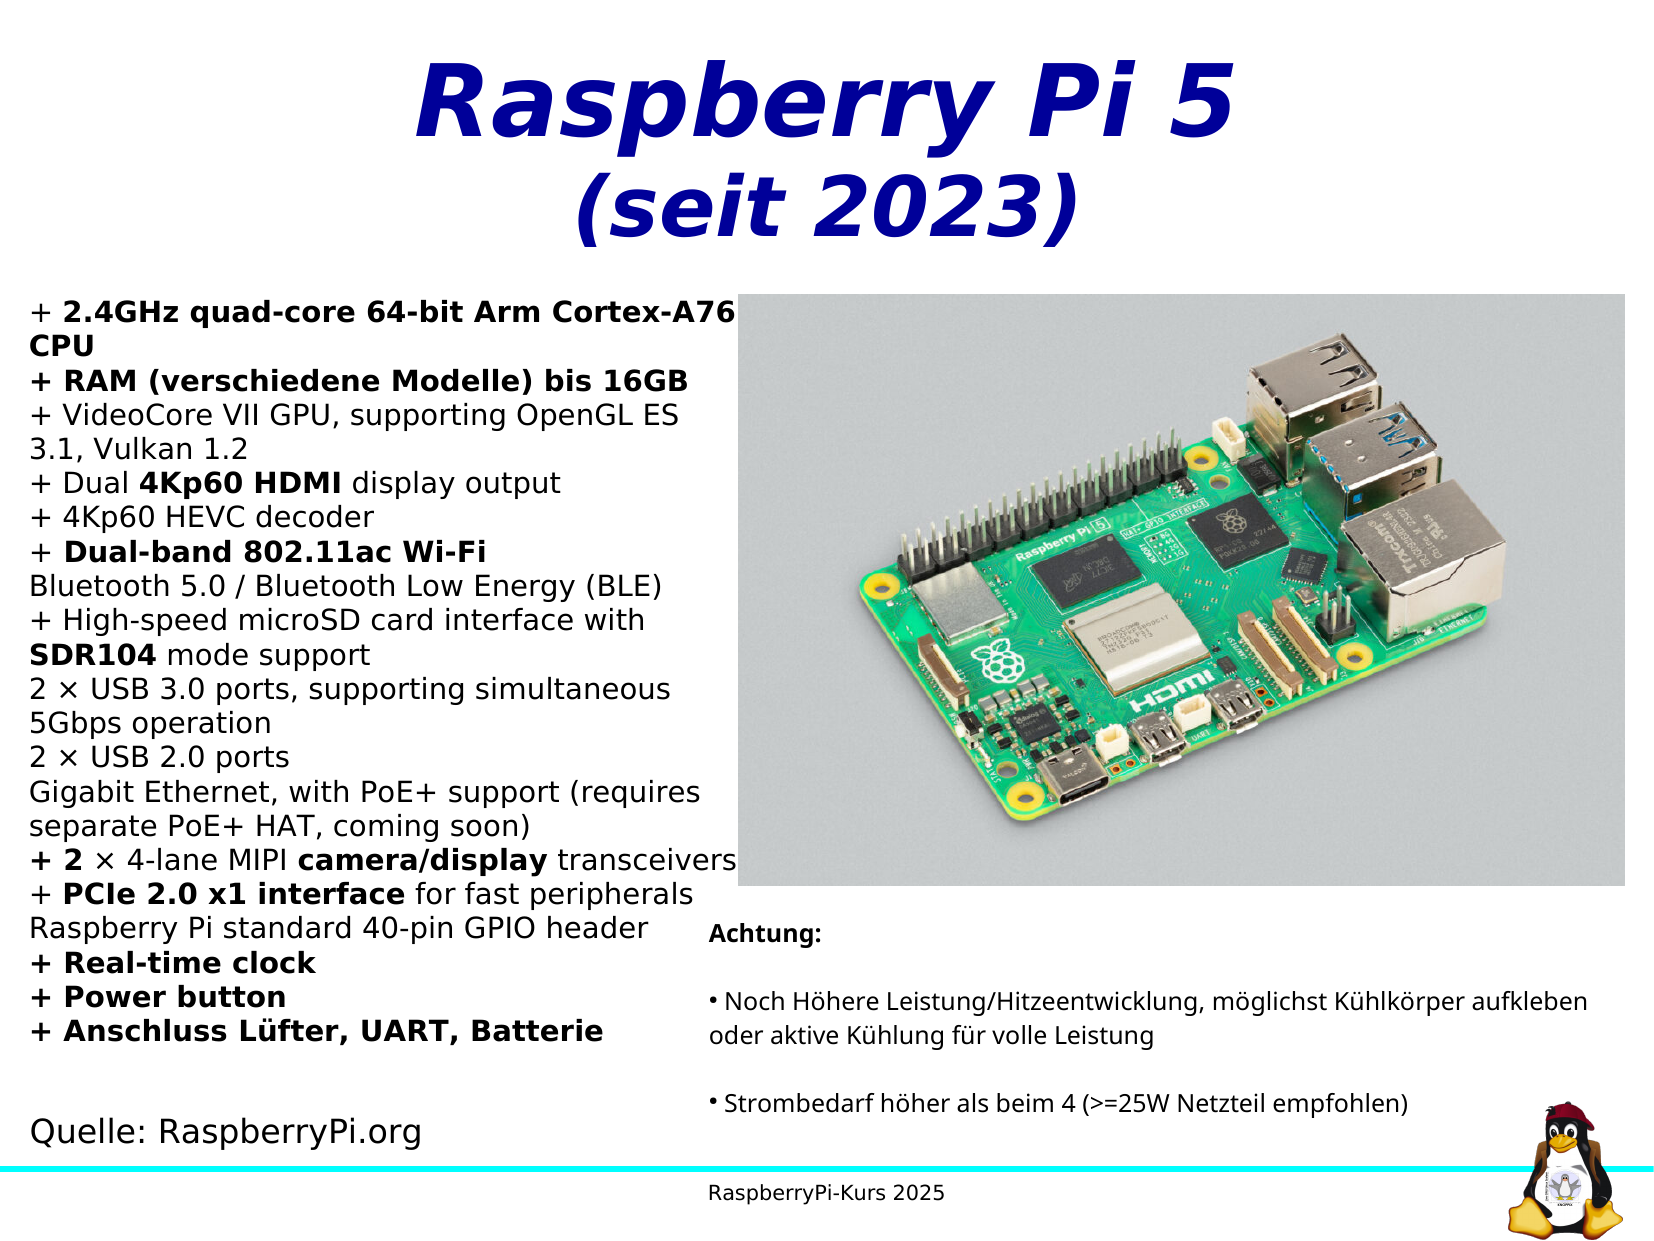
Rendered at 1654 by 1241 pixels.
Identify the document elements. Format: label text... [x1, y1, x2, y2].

text_box Quelle: RaspberryPi.org [29, 1113, 473, 1152]
list + 2.4GHz quad-core 64-bit Arm Cortex-A76 CPU + RAM (verschiedene Modelle) bis 16GB + VideoCore VII GPU, supporting OpenGL ES 3.1, Vulkan 1.2 + Dual 4Kp60 HDMI display output + 4Kp60 HEVC decoder + Dual-band 802.11ac Wi-Fi Bluetooth 5.0 / Bluetooth Low Energy (BLE) + High-speed microSD card interface with SDR104 mode support 2 × USB 3.0 ports, supporting simultaneous 5Gbps operation 2 × USB 2.0 ports Gigabit Ethernet, with PoE+ support (requires separate PoE+ HAT, coming soon) + 2 × 4-lane MIPI camera/display transceivers + PCIe 2.0 x1 interface for fast peripherals Raspberry Pi standard 40-pin GPIO header + Real-time clock + Power button + Anschluss Lüfter, UART, Batterie [28, 295, 739, 1084]
text_box Achtung: Noch Höhere Leistung/Hitzeentwicklung, möglichst Kühlkörper aufkleben oder aktive Kühlung für volle Leistung Strombedarf höher als beim 4 (>=25W Netzteil empfohlen) [708, 915, 1595, 1154]
title Raspberry Pi 5 (seit 2023) [121, 33, 1534, 267]
picture [738, 294, 1625, 886]
picture [1505, 1100, 1625, 1241]
